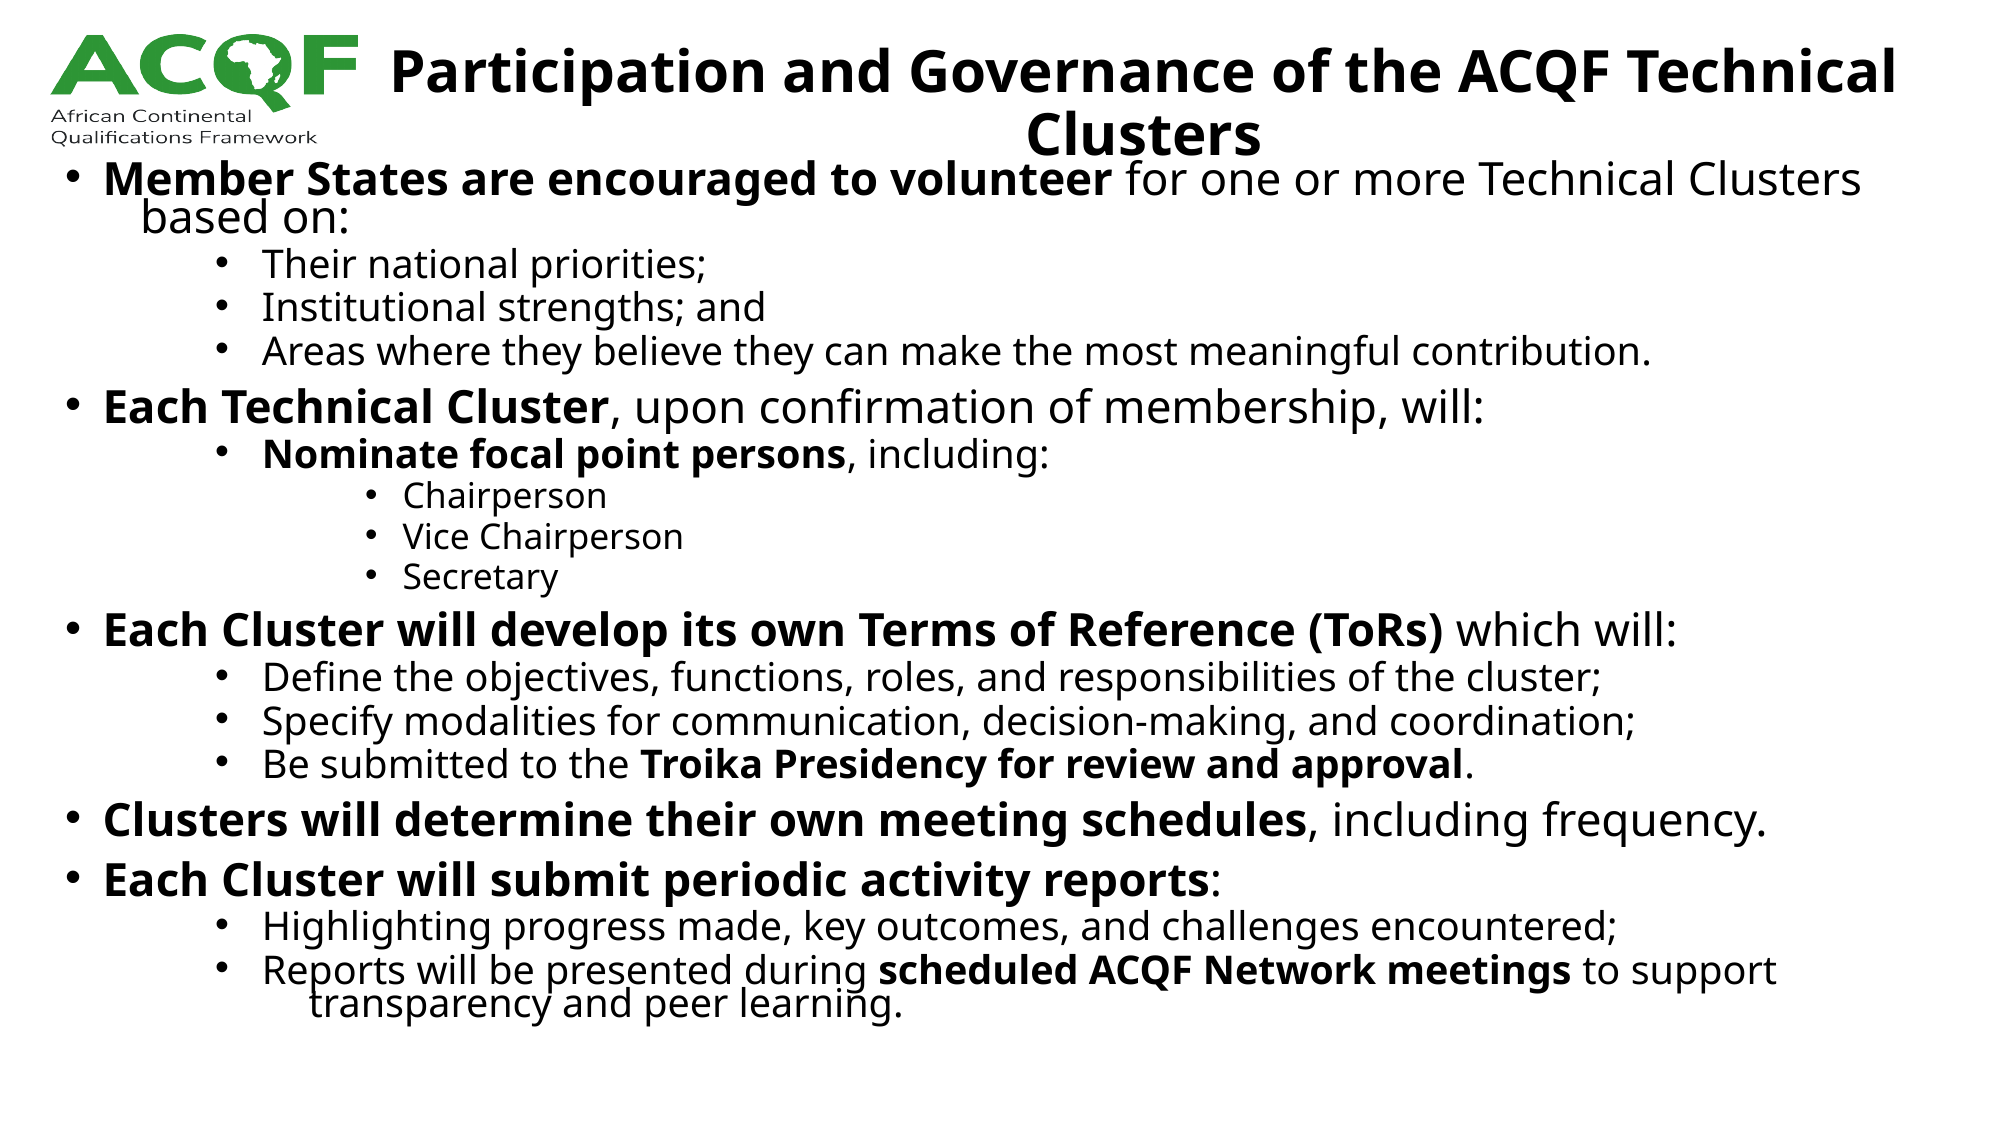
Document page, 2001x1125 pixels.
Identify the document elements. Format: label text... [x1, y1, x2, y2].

title Participation and Governance of the ACQF Technical Clusters [358, 34, 1931, 127]
list Member States are encouraged to volunteer for one or more Technical Clusters based on: Their national priorities; Institutional strengths; and Areas where they believe they can make the most meaningful contribution. Each Technical Cluster, upon confirmation of membership, will: Nominate focal point persons, including: Chairperson Vice Chairperson Secretary Each Cluster will develop its own Terms of Reference (ToRs) which will: Define the objectives, functions, roles, and responsibilities of the cluster; Specify modalities for communication, decision-making, and coordination; Be submitted to the Troika Presidency for review and approval. Clusters will determine their own meeting schedules, including frequency. Each Cluster will submit periodic activity reports: Highlighting progress made, key outcomes, and challenges encountered; Reports will be presented during scheduled ACQF Network meetings to support transparency and peer learning. [50, 157, 1893, 1091]
picture [50, 34, 358, 147]
